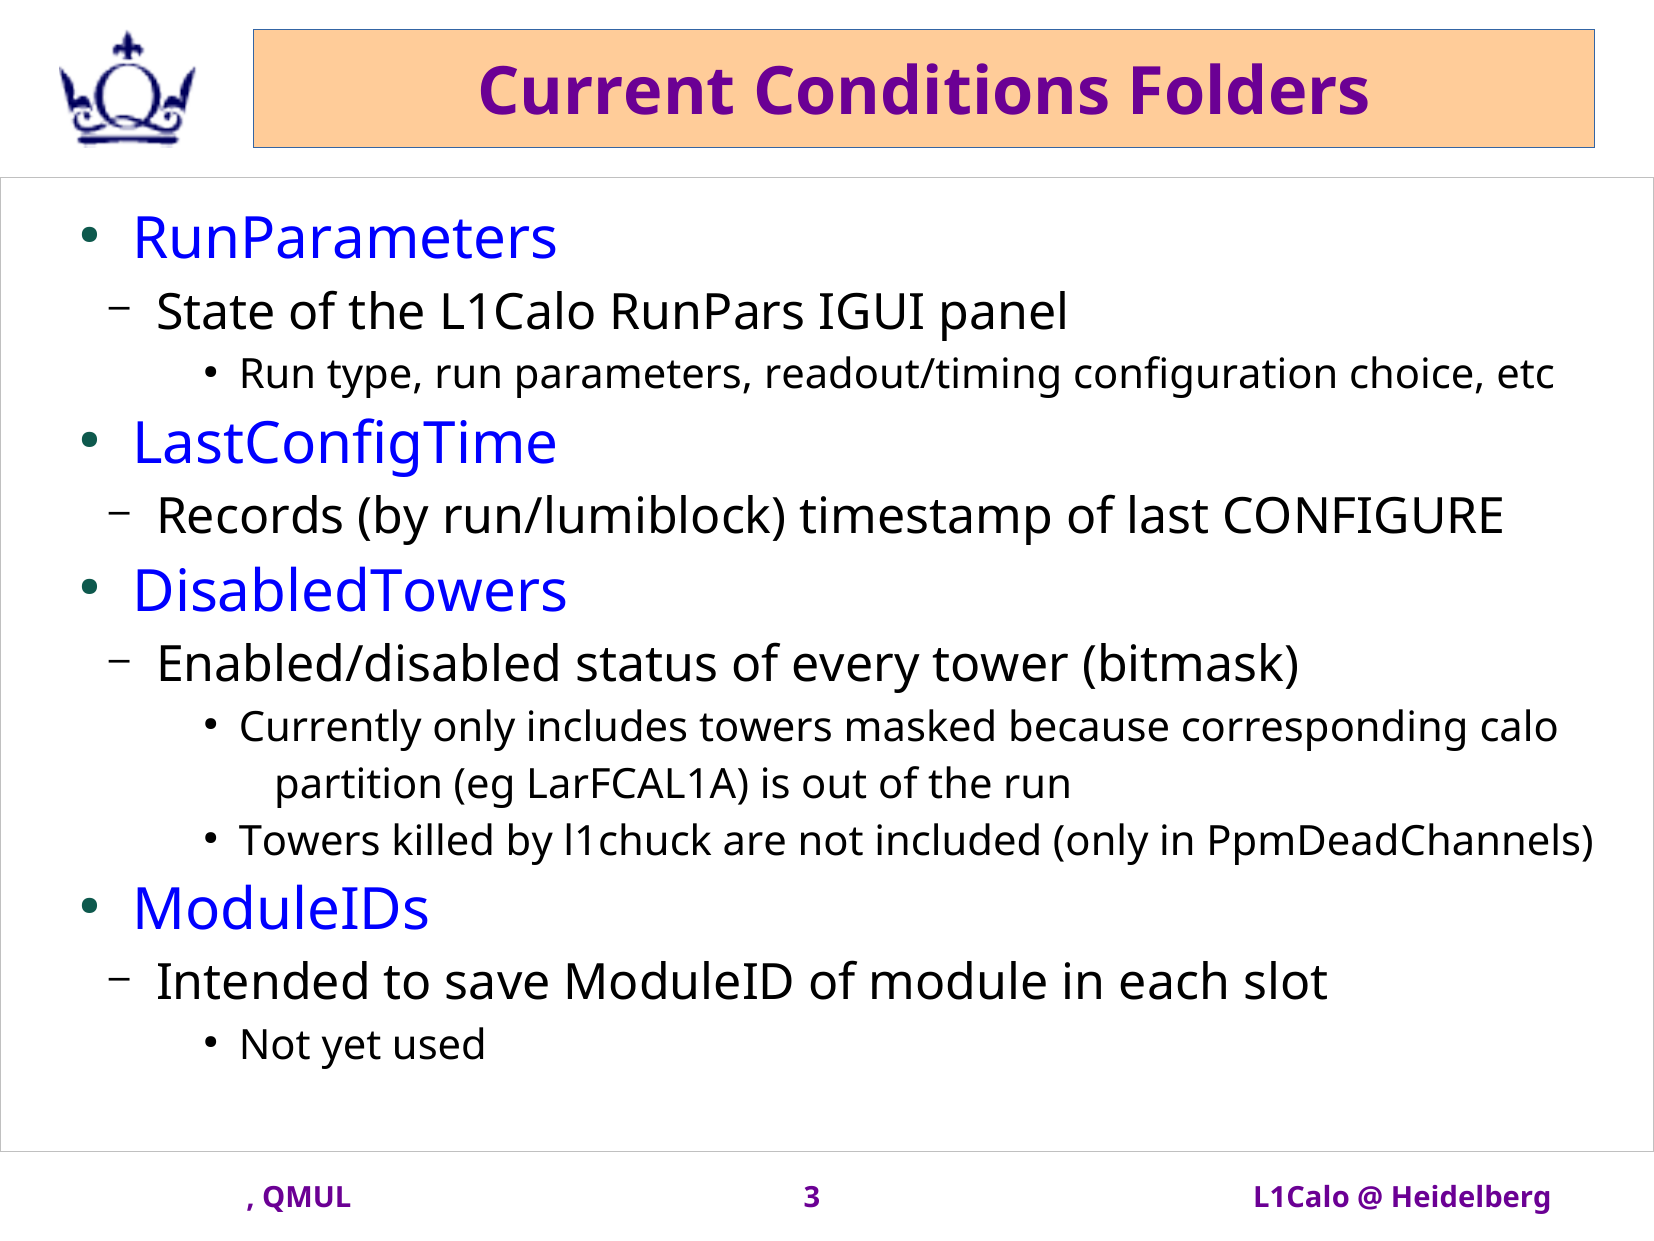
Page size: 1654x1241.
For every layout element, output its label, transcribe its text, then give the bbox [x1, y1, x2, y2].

title Current Conditions Folders [253, 29, 1595, 148]
picture [59, 29, 200, 148]
list RunParameters State of the L1Calo RunPars IGUI panel Run type, run parameters, readout/timing configuration choice, etc LastConfigTime Records (by run/lumiblock) timestamp of last CONFIGURE DisabledTowers Enabled/disabled status of every tower (bitmask) Currently only includes towers masked because corresponding calo partition (eg LarFCAL1A) is out of the run Towers killed by l1chuck are not included (only in PpmDeadChannels) ModuleIDs Intended to save ModuleID of module in each slot Not yet used [61, 196, 1605, 1117]
